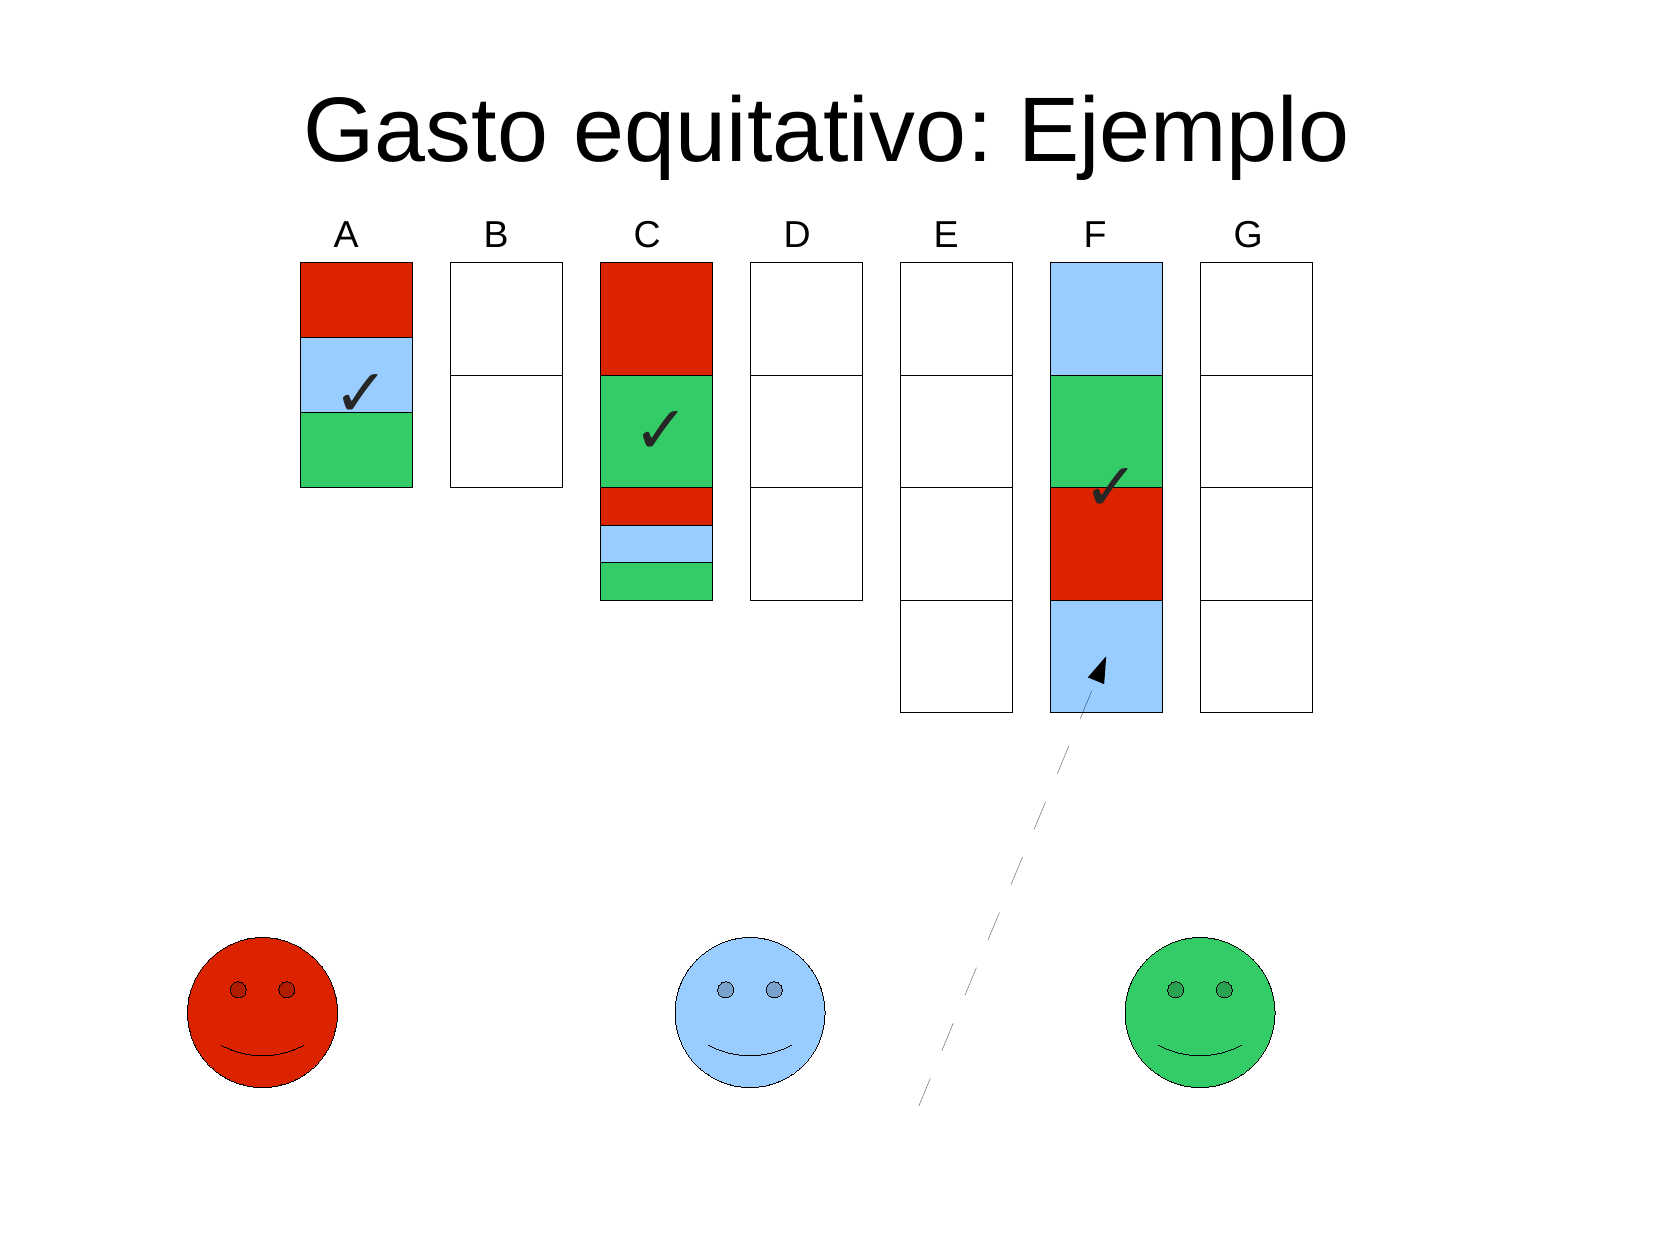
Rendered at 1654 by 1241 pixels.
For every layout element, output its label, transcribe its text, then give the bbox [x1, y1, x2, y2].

text_box [1125, 937, 1276, 1088]
text_box [187, 937, 338, 1088]
text_box [900, 262, 1013, 713]
text_box E [918, 206, 975, 264]
text_box [600, 262, 713, 601]
text_box [300, 262, 413, 488]
text_box C [618, 205, 675, 263]
text_box G [1218, 205, 1276, 263]
text_box [1200, 262, 1313, 713]
text_box B [468, 206, 526, 264]
text_box [450, 262, 563, 488]
text_box ✓ [618, 375, 713, 469]
text_box A [318, 206, 376, 264]
text_box F [1068, 206, 1126, 264]
text_box [1050, 262, 1163, 713]
text_box ✓ [1068, 431, 1163, 526]
text_box ✓ [318, 337, 413, 431]
text_box D [768, 205, 826, 263]
text_box [750, 262, 863, 601]
title Gasto equitativo: Ejemplo [82, 25, 1571, 233]
text_box [675, 937, 826, 1088]
